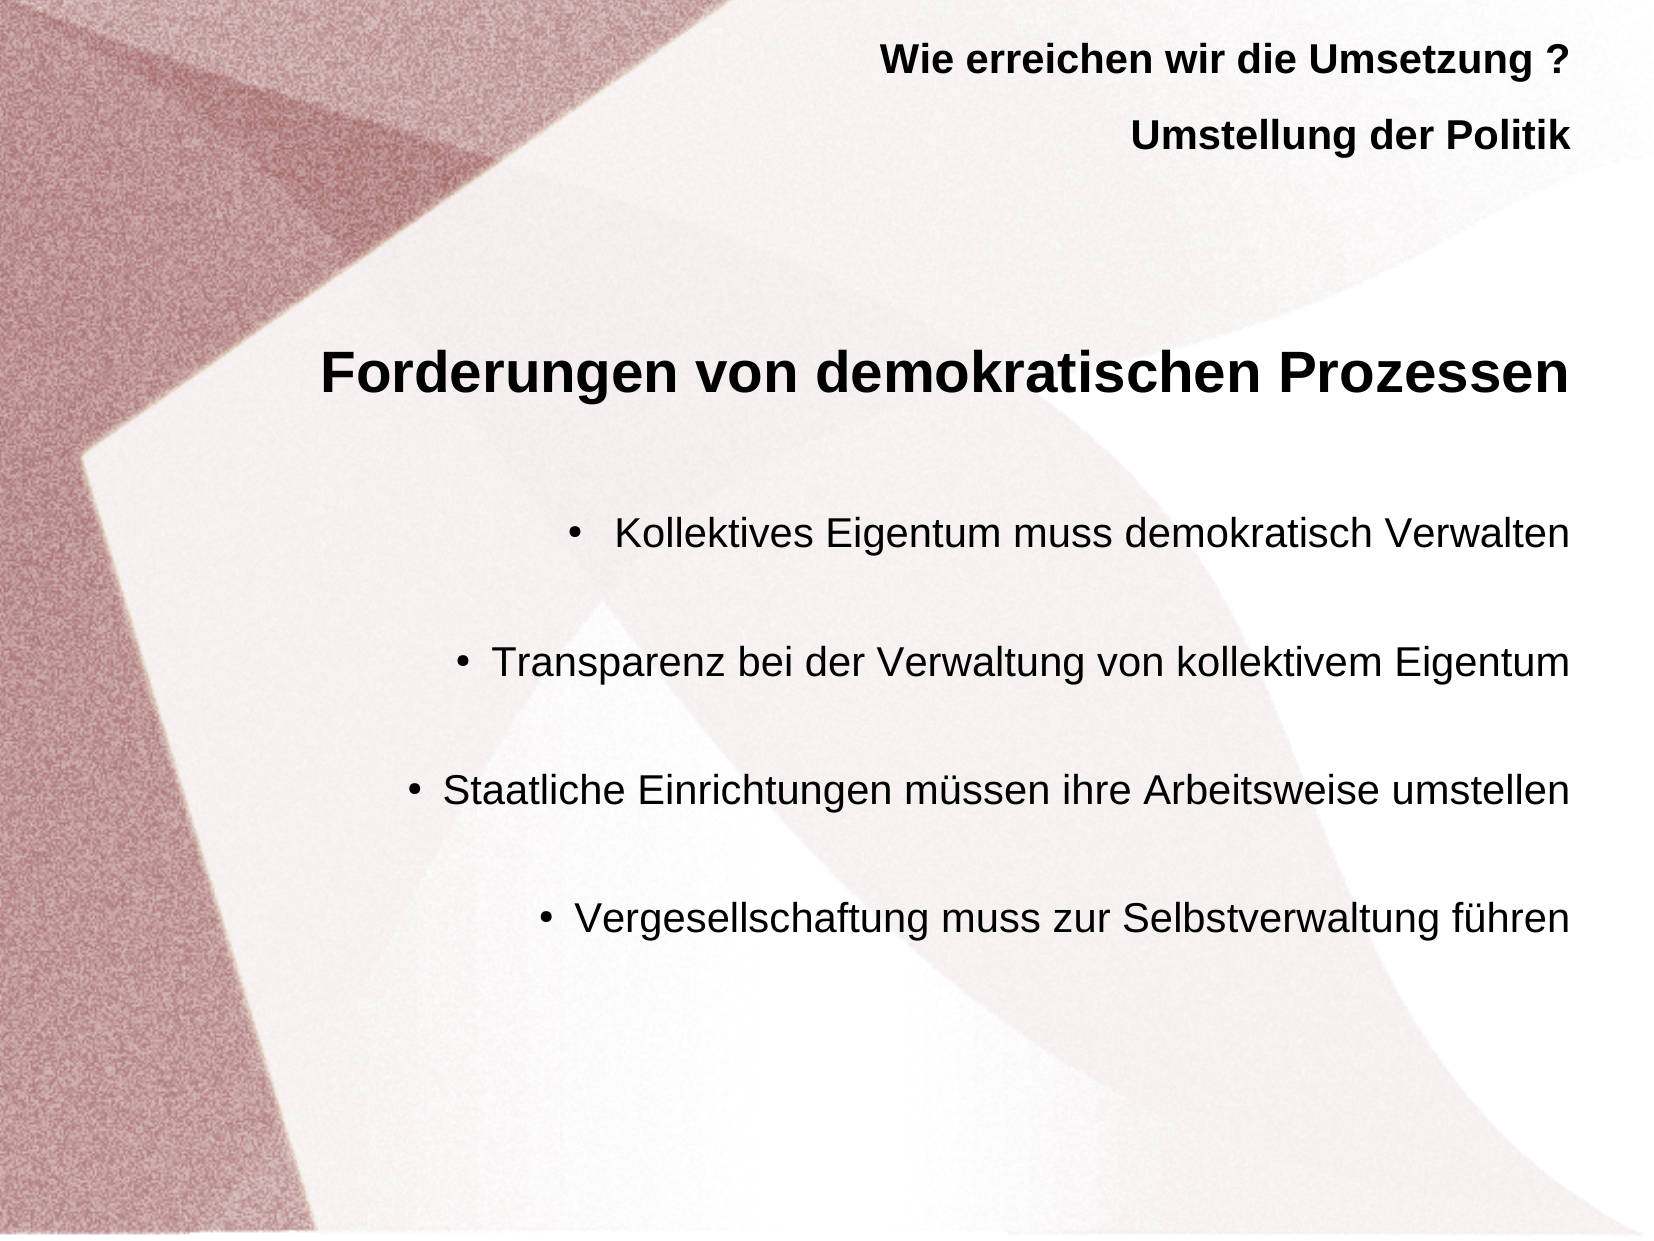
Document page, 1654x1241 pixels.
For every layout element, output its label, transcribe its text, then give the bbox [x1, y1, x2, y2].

list [70, 6, 1595, 989]
picture [0, 0, 1654, 1241]
list Wie erreichen wir die Umsetzung ? Umstellung der Politik Forderungen von demokratischen Prozessen Kollektives Eigentum muss demokratisch Verwalten Transparenz bei der Verwaltung von kollektivem Eigentum Staatliche Einrichtungen müssen ihre Arbeitsweise umstellen Vergesellschaftung muss zur Selbstverwaltung führen [0, 35, 1571, 1123]
